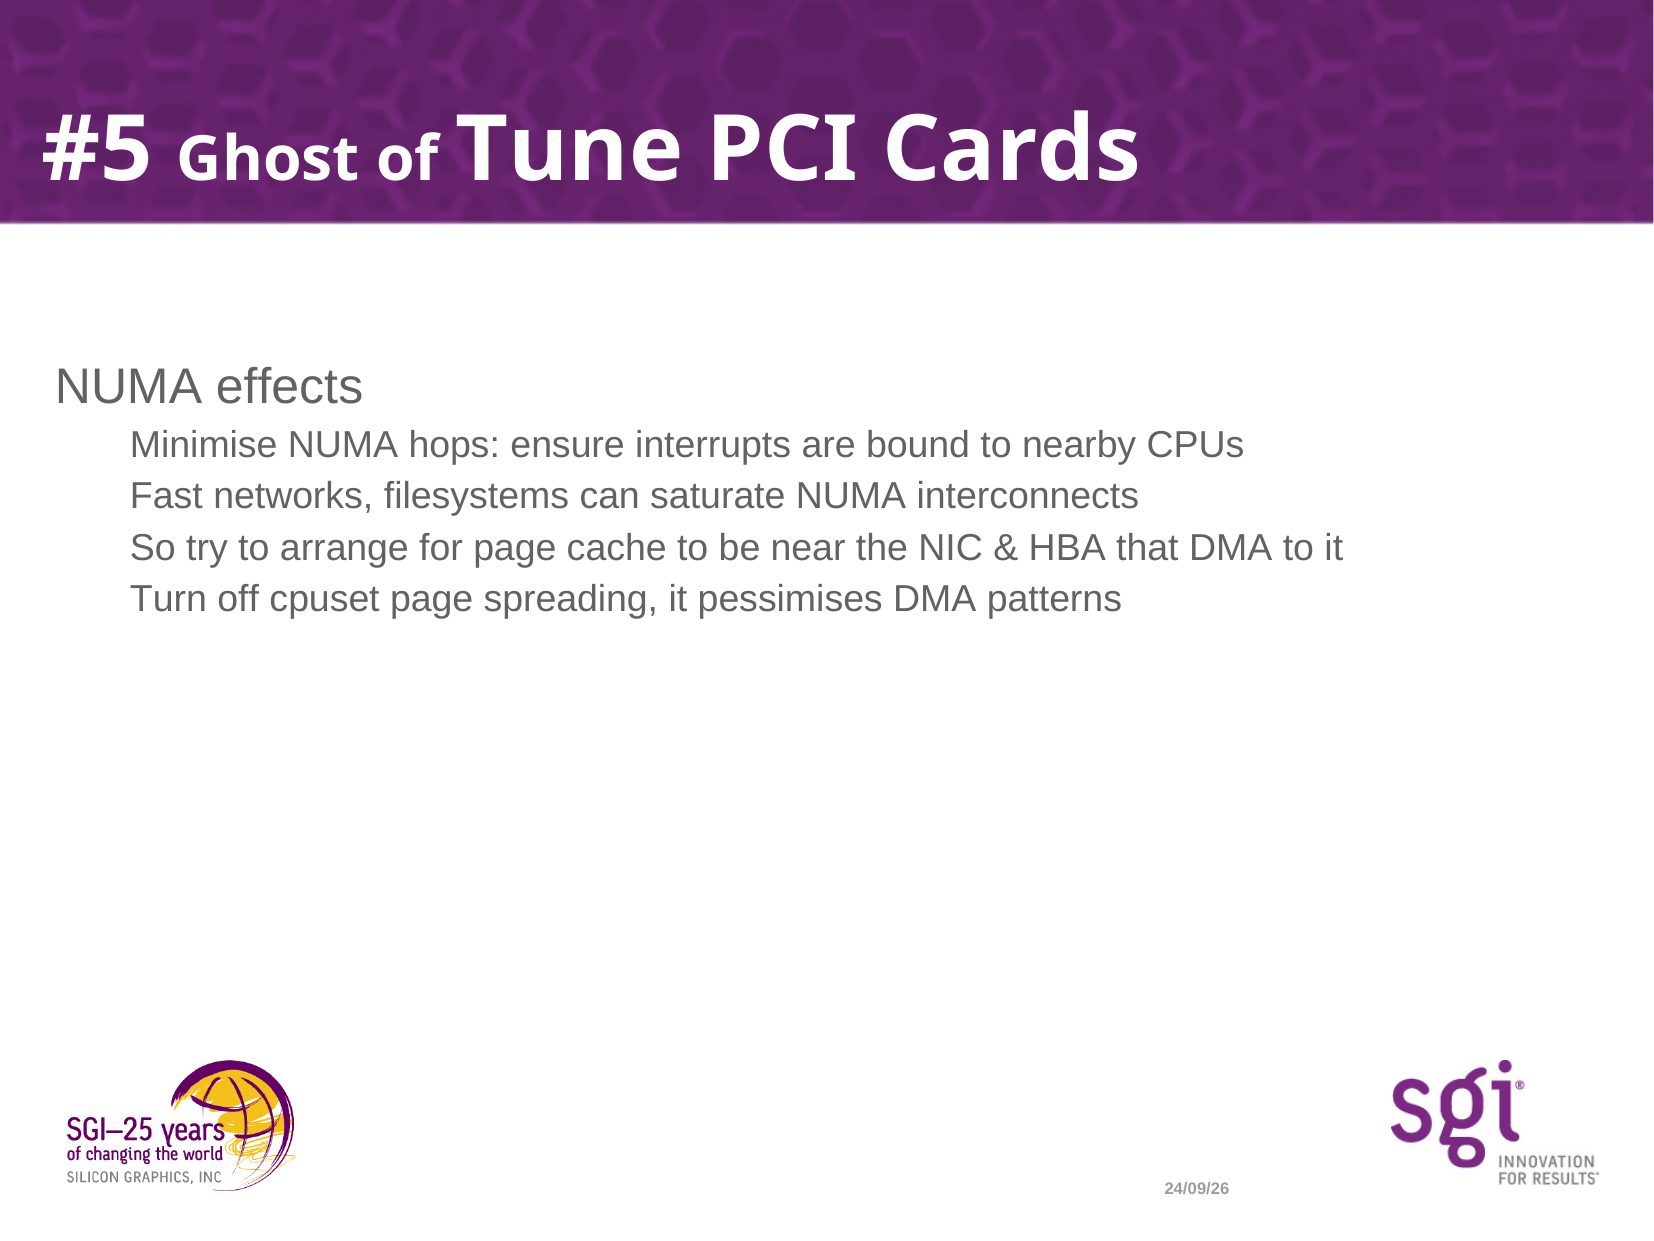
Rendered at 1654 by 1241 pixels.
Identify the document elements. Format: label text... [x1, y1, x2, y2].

title #5 Ghost of Tune PCI Cards [41, 48, 1447, 241]
list NUMA effects Minimise NUMA hops: ensure interrupts are bound to nearby CPUs Fast networks, filesystems can saturate NUMA interconnects So try to arrange for page cache to be near the NIC & HBA that DMA to it Turn off cpuset page spreading, it pessimises DMA patterns [55, 358, 1461, 937]
picture [0, 0, 1654, 1194]
